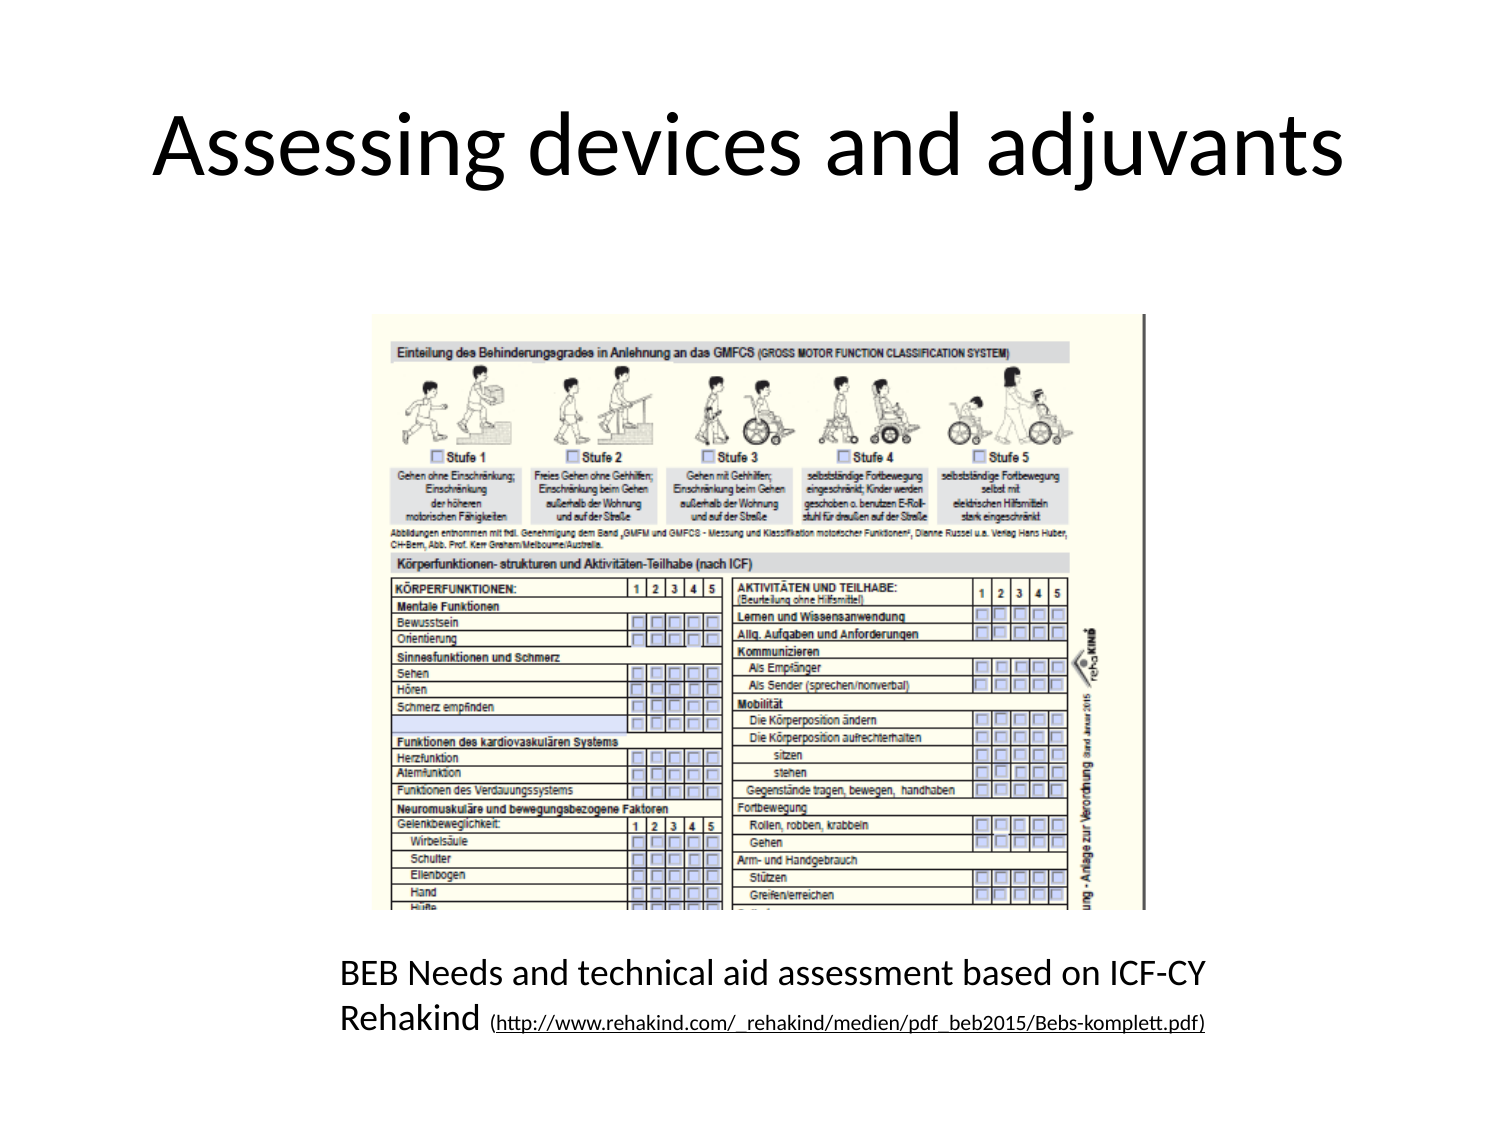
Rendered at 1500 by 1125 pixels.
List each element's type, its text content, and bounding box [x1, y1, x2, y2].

text_box BEB Needs and technical aid assessment based on ICF-CY Rehakind (http://www.rehakind.com/_rehakind/medien/pdf_beb2015/Bebs-komplett.pdf) [324, 940, 1236, 1092]
picture [371, 314, 1146, 910]
title Assessing devices and adjuvants [75, 45, 1426, 233]
